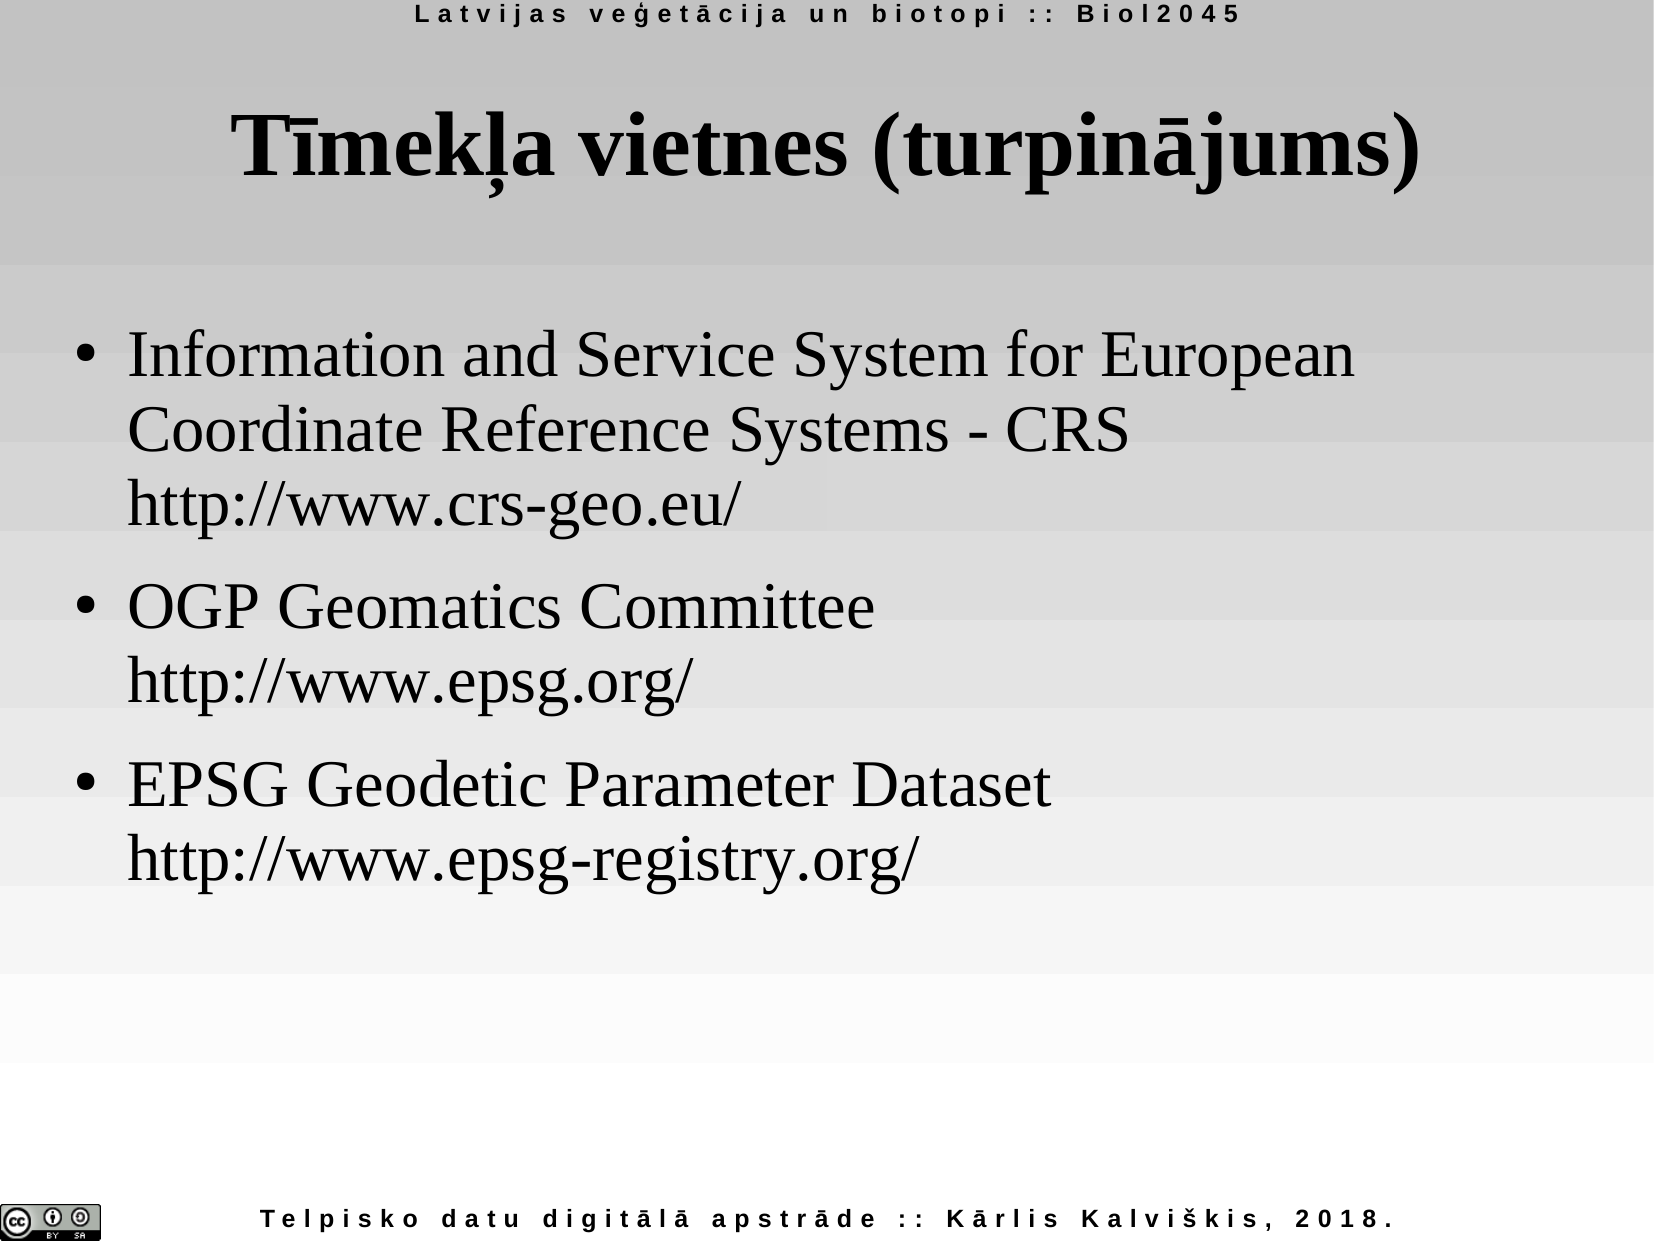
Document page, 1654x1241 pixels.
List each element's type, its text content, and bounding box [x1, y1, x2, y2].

picture [0, 287, 1654, 1241]
list Information and Service System for European Coordinate Reference Systems - CRS http://www.crs-geo.eu/ OGP Geomatics Committee http://www.epsg.org/ EPSG Geodetic Parameter Dataset http://www.epsg-registry.org/ [56, 317, 1600, 1175]
title Tīmekļa vietnes (turpinājums) [0, 1, 1654, 287]
